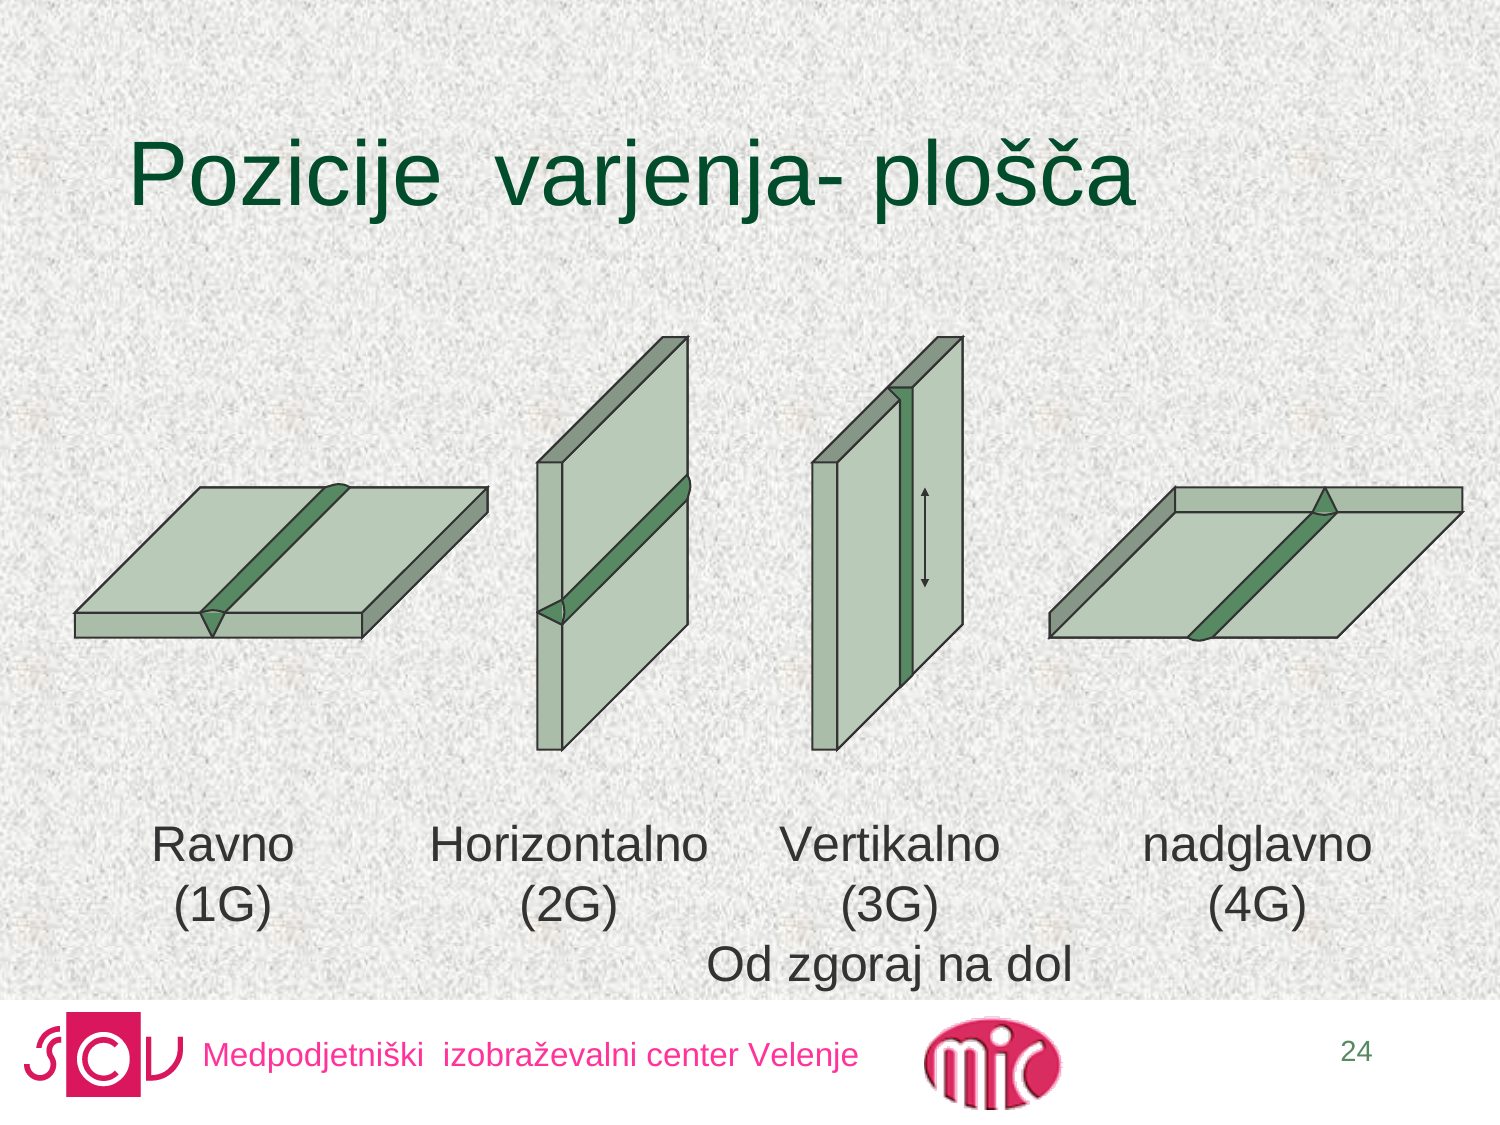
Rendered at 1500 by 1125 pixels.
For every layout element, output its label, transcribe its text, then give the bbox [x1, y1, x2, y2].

text_box <number> [1074, 1025, 1388, 1101]
text_box [74, 484, 488, 638]
picture [924, 1012, 1063, 1110]
text_box [536, 337, 691, 750]
title Pozicije varjenja- plošča [112, 74, 1388, 263]
text_box nadglavno (4G) [1128, 804, 1389, 939]
text_box Horizontalno (2G) [414, 804, 691, 939]
text_box [812, 337, 963, 750]
text_box Ravno (1G) [136, 804, 311, 939]
text_box Vertikalno (3G) Od zgoraj na dol [691, 804, 1089, 999]
text_box [1049, 487, 1463, 641]
picture [24, 1012, 183, 1097]
picture [0, 0, 1500, 999]
